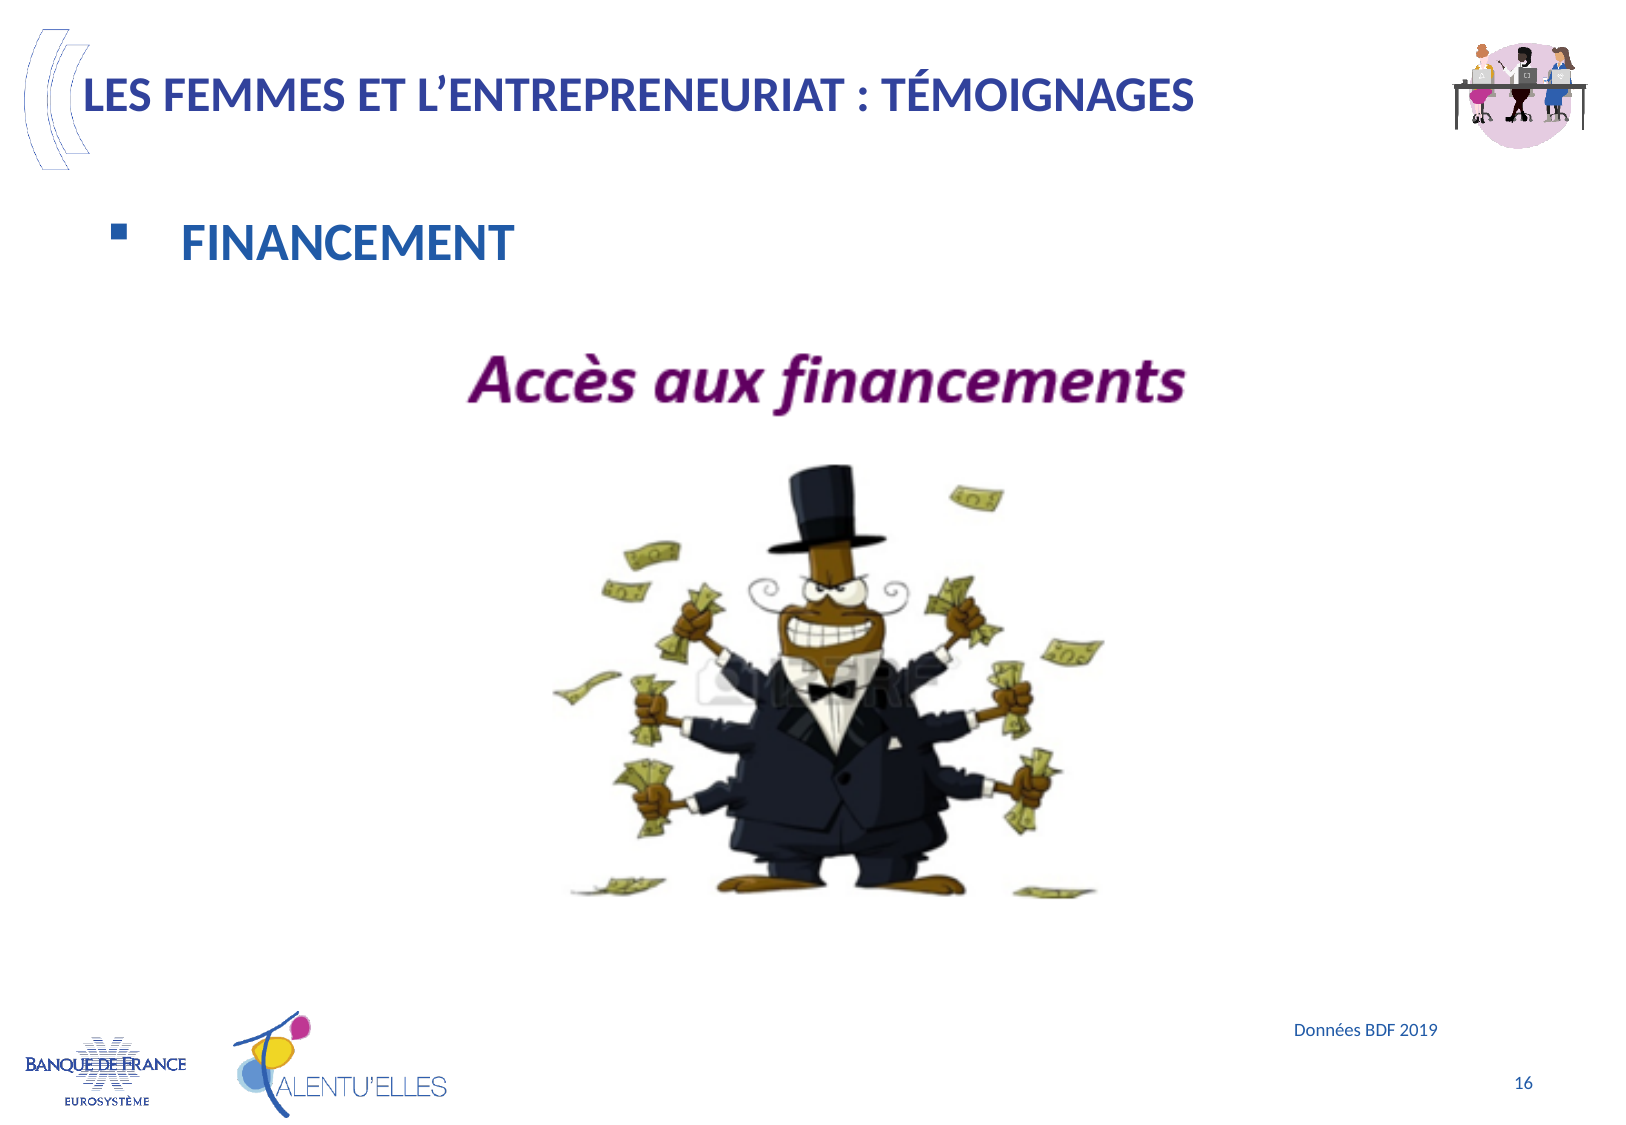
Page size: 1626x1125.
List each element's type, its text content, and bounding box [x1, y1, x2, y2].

text_box Données BDF 2019 [1145, 1010, 1453, 1051]
text_box Financement [91, 198, 1333, 279]
picture [0, 0, 222, 208]
picture [1439, 17, 1602, 195]
picture [233, 272, 1214, 1118]
picture [25, 1035, 186, 1106]
title Les Femmes et l’entrepreneuriat : Témoignages [68, 0, 1531, 186]
slide_number <numéro> [1452, 1062, 1549, 1123]
